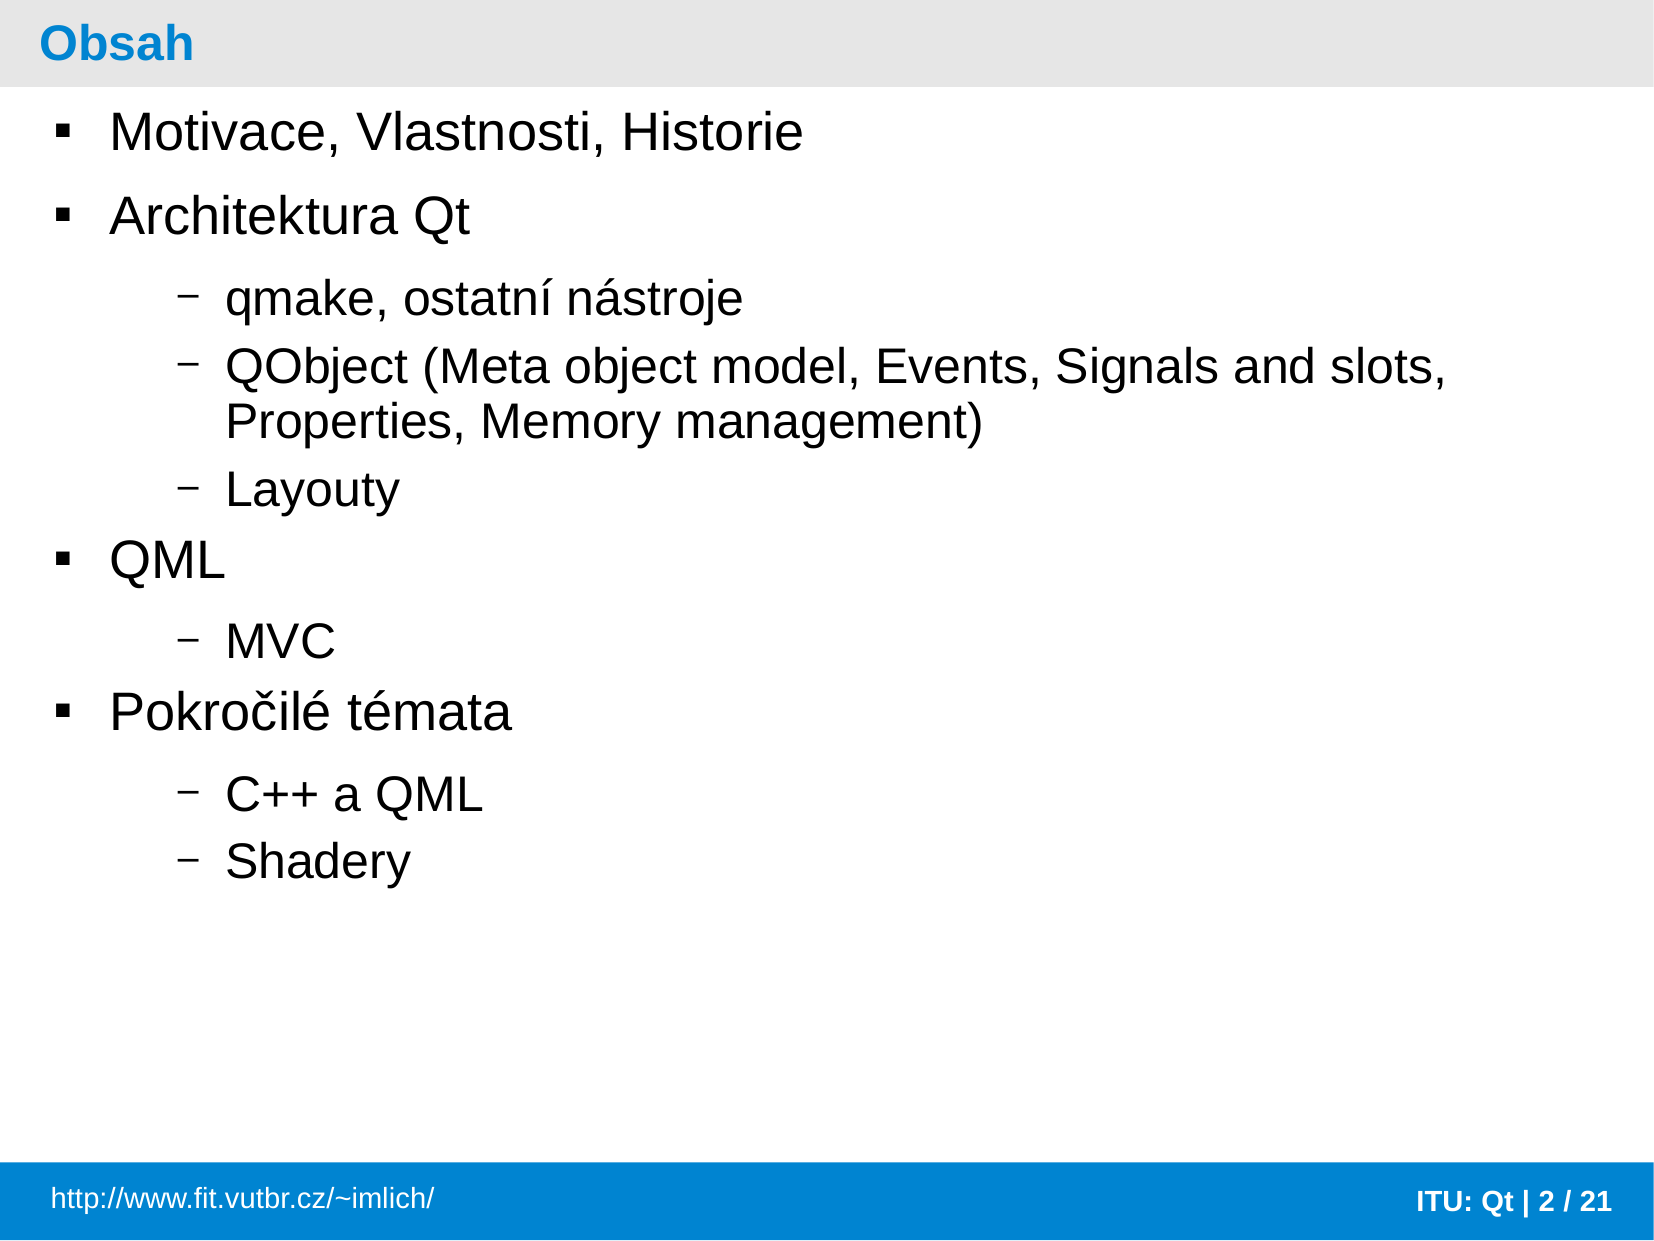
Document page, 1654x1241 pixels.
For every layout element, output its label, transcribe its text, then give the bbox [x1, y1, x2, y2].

title Obsah [39, 5, 1615, 81]
list Motivace, Vlastnosti, Historie Architektura Qt qmake, ostatní nástroje QObject (Meta object model, Events, Signals and slots, Properties, Memory management) Layouty QML MVC Pokročilé témata C++ a QML Shadery [38, 101, 1616, 1126]
